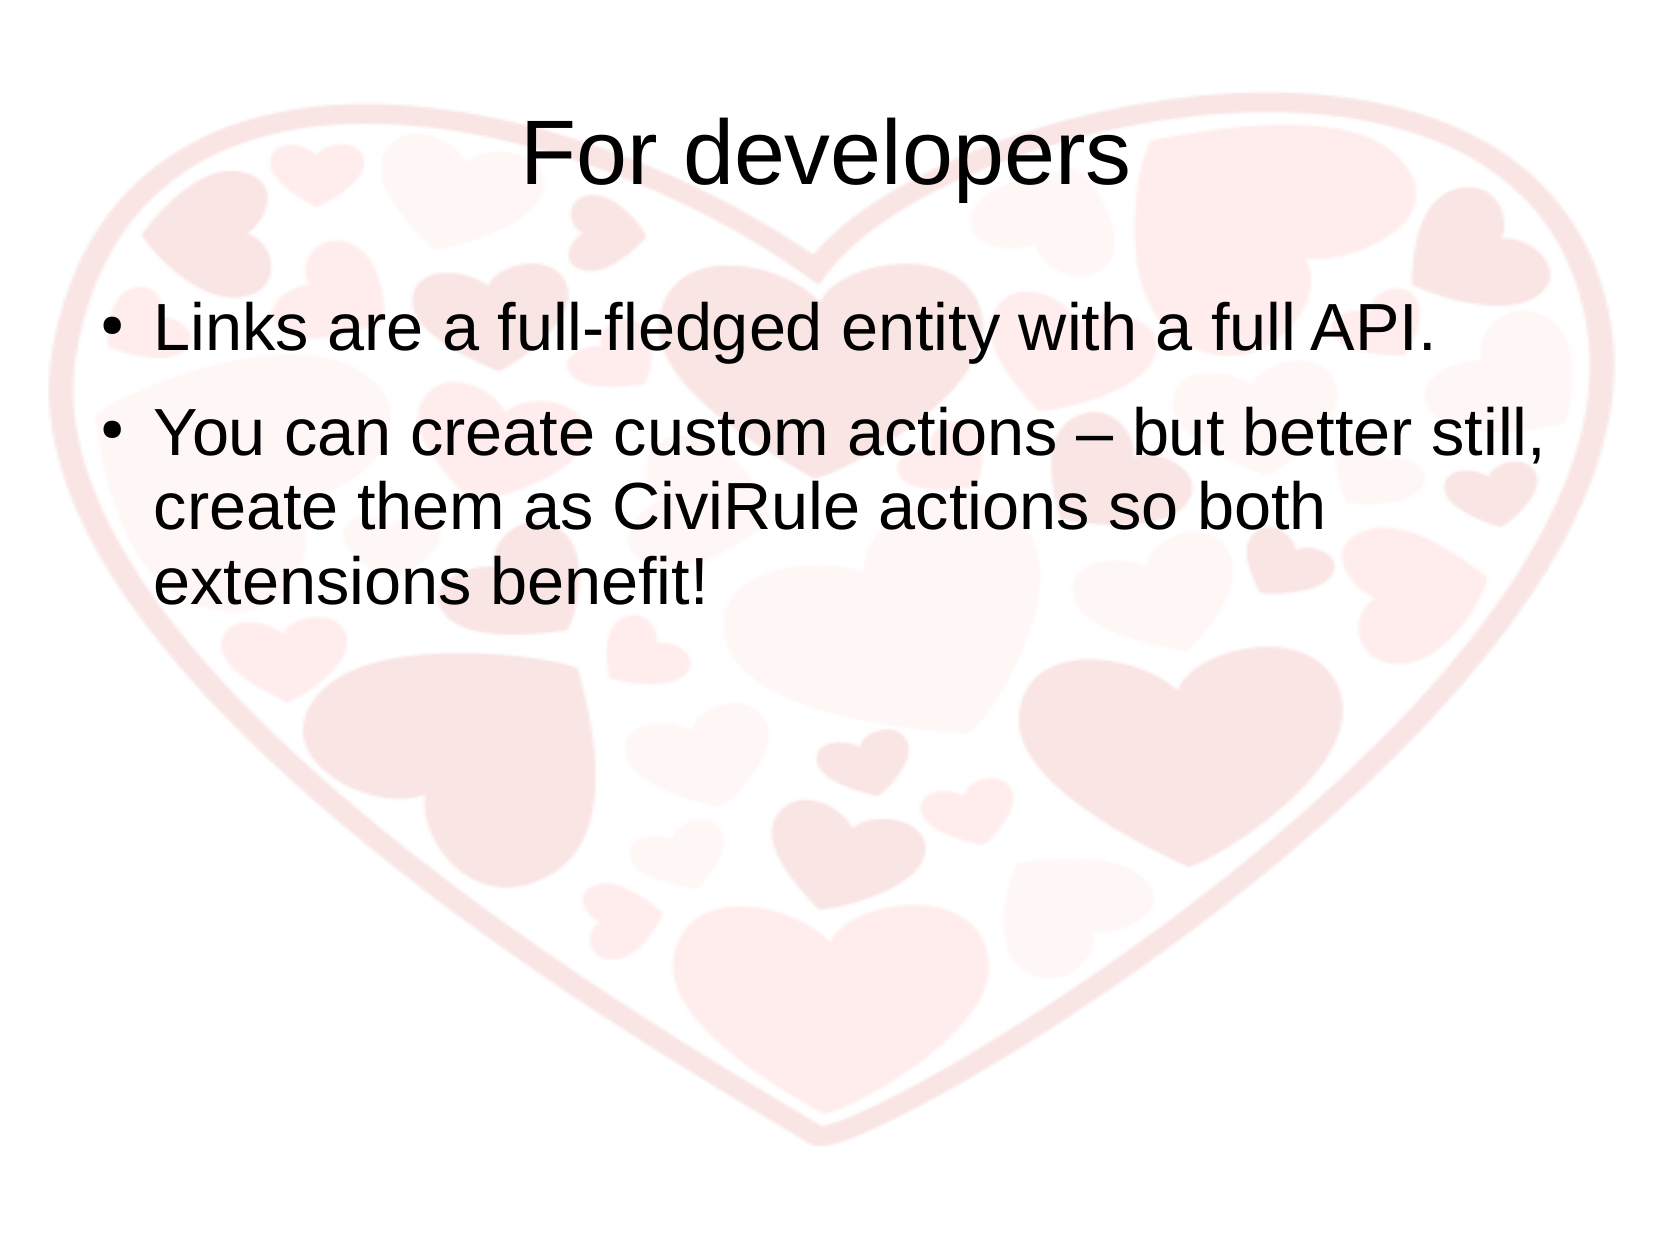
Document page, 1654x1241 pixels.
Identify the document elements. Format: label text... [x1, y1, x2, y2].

list Links are a full-fledged entity with a full API. You can create custom actions – but better still, create them as CiviRule actions so both extensions benefit! [82, 290, 1571, 1010]
title For developers [82, 49, 1571, 257]
